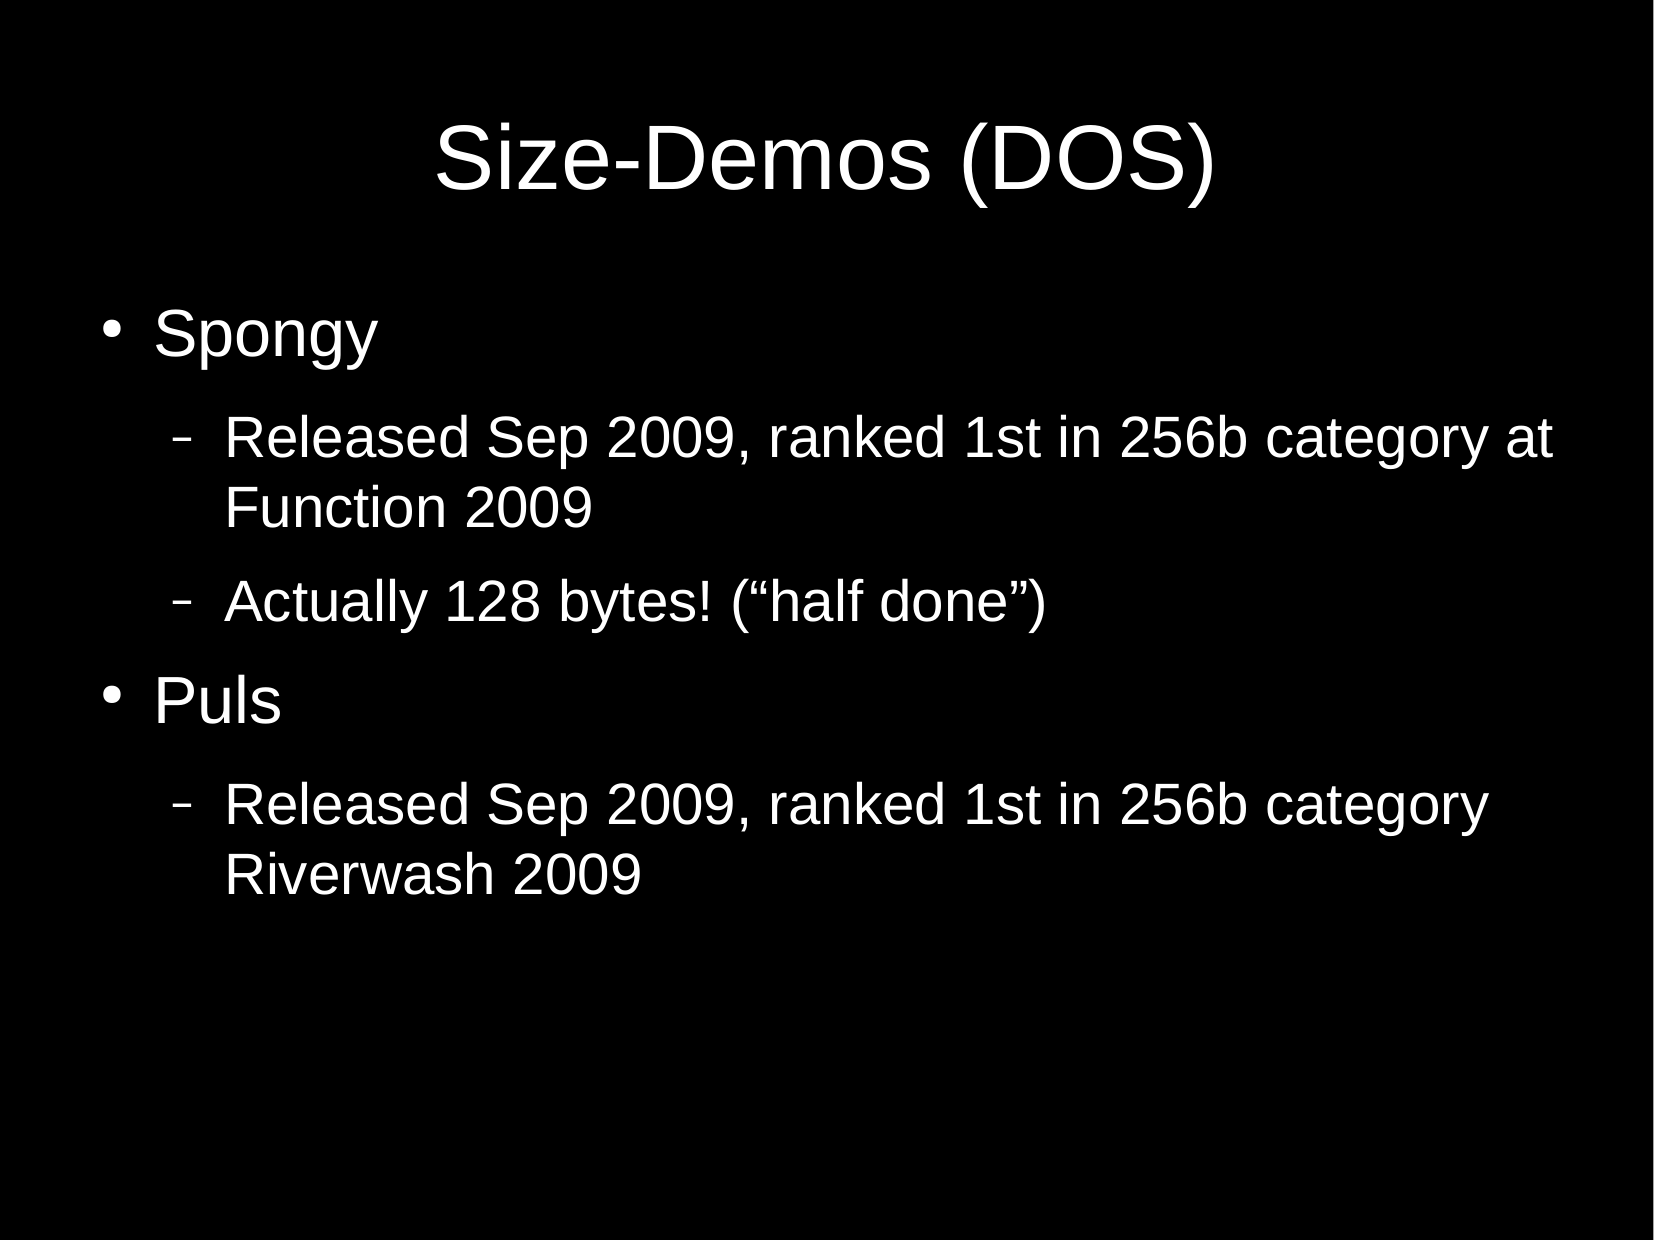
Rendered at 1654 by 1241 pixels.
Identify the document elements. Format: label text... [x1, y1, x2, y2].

list Spongy Released Sep 2009, ranked 1st in 256b category at Function 2009 Actually 128 bytes! (“half done”) Puls Released Sep 2009, ranked 1st in 256b category Riverwash 2009 [82, 290, 1571, 1109]
title Size-Demos (DOS) [82, 49, 1571, 257]
